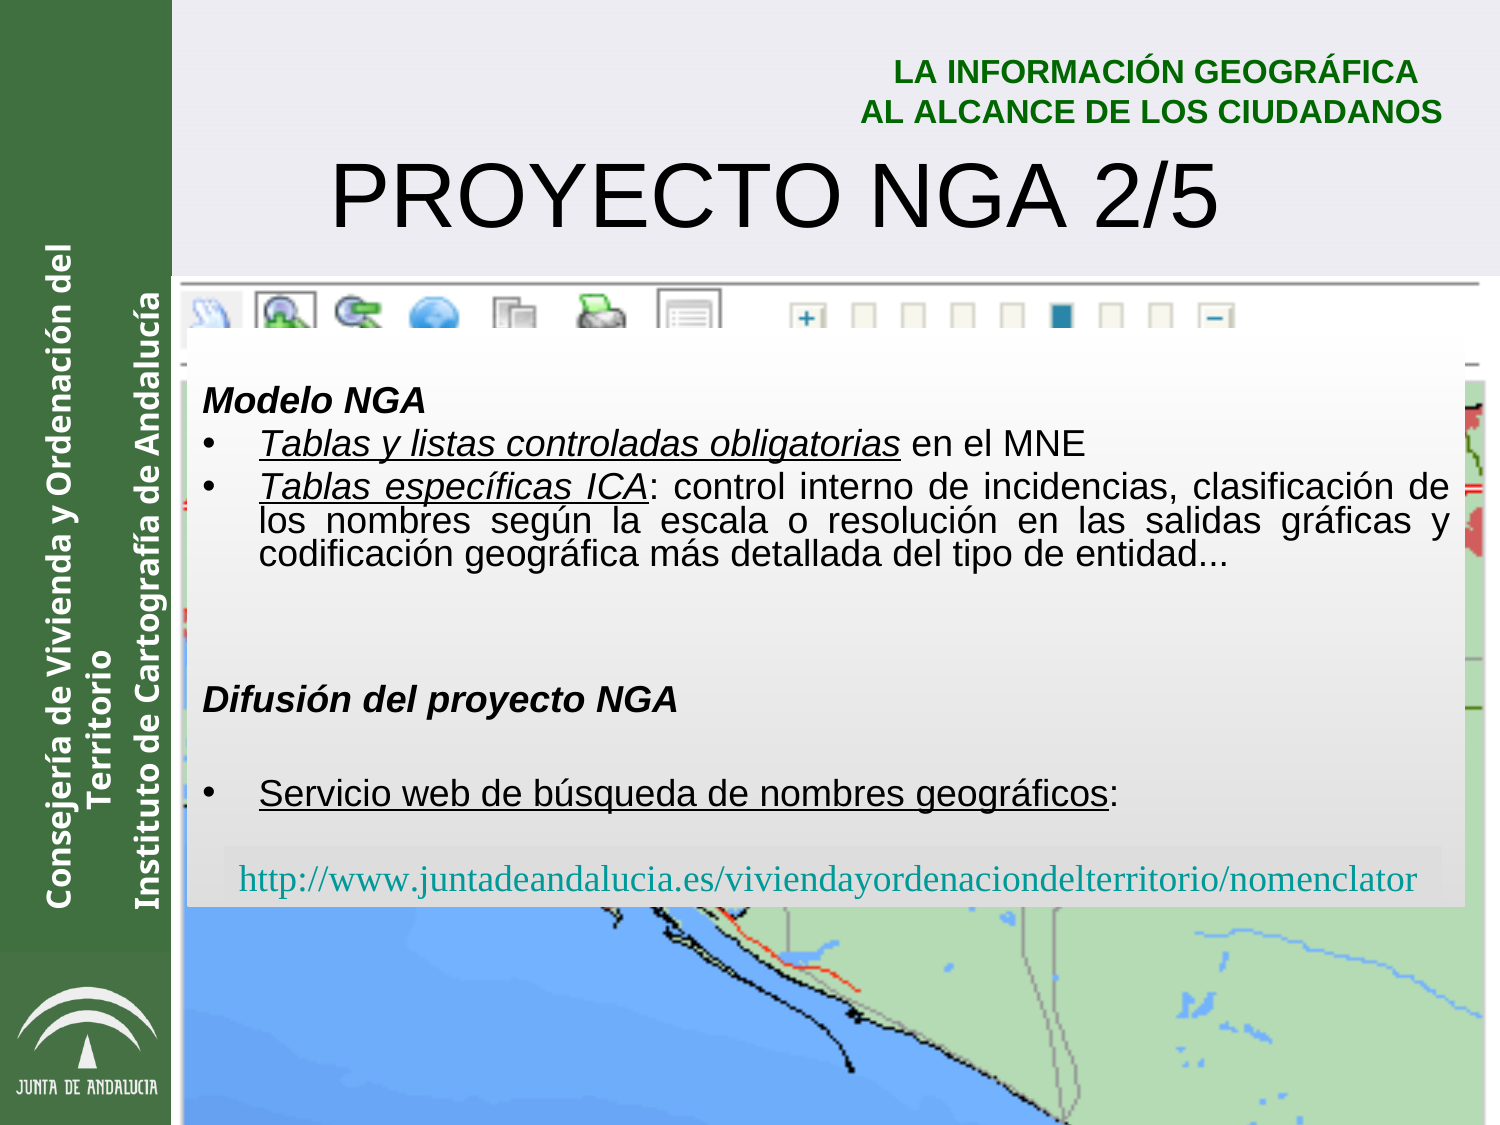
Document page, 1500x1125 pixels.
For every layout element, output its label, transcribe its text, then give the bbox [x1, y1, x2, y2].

text_box http://www.juntadeandalucia.es/viviendayordenaciondelterritorio/nomenclator [224, 846, 1442, 907]
picture [171, 0, 1500, 1125]
list Modelo NGA Tablas y listas controladas obligatorias en el MNE Tablas específicas ICA: control interno de incidencias, clasificación de los nombres según la escala o resolución en las salidas gráficas y codificación geográfica más detallada del tipo de entidad... Difusión del proyecto NGA Servicio web de búsqueda de nombres geográficos: [187, 328, 1465, 907]
title PROYECTO NGA 2/5 [100, 137, 1451, 325]
